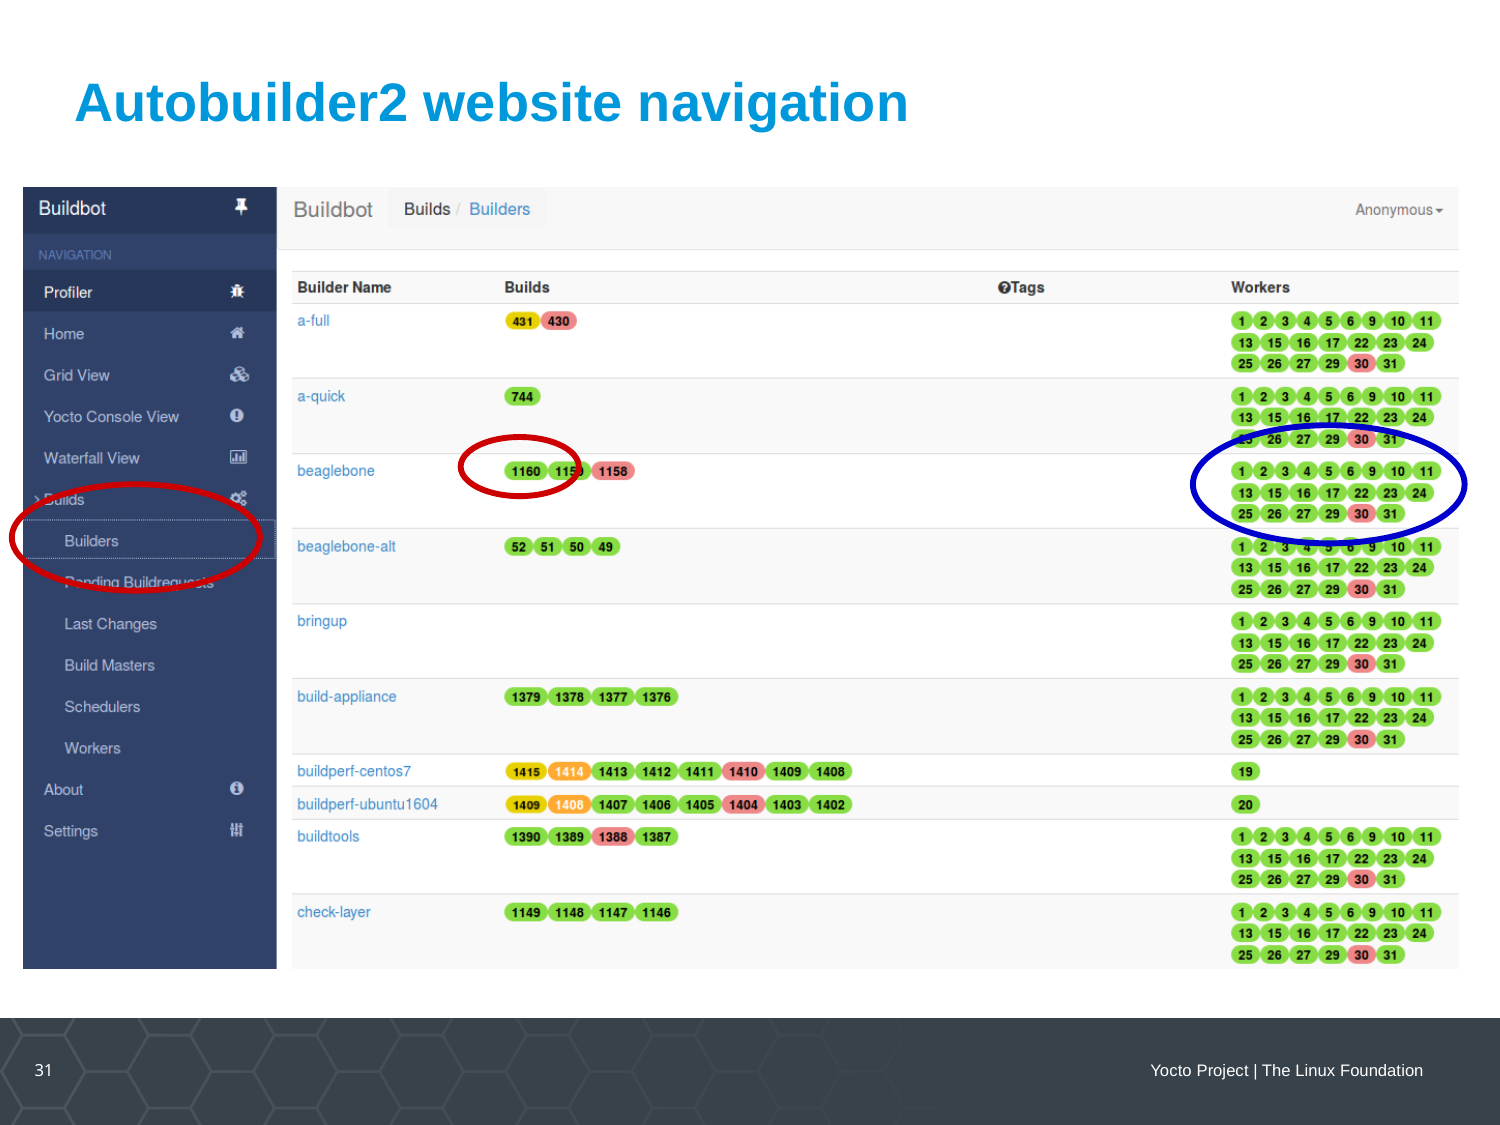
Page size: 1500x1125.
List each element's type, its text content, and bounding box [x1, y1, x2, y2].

text_box Autobuilder2 website navigation [74, 67, 1424, 154]
picture [0, 0, 1500, 1125]
